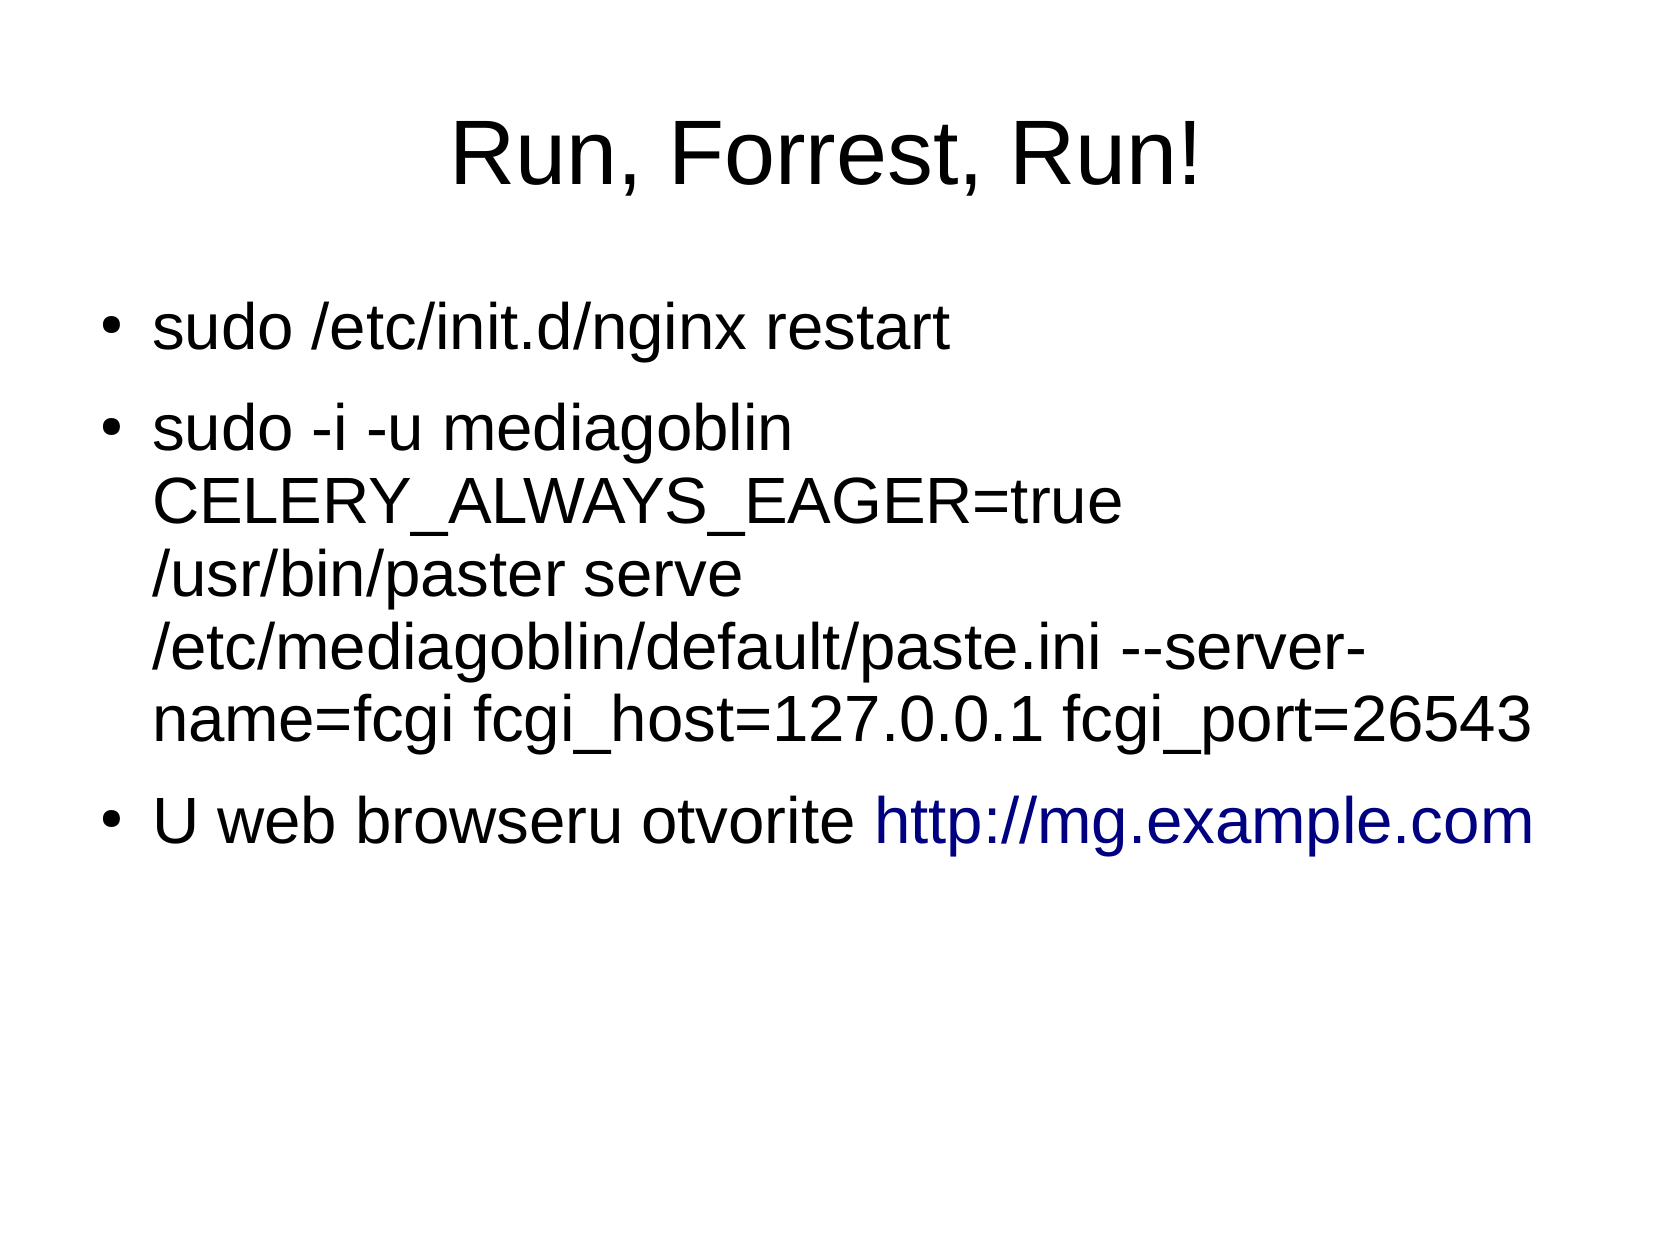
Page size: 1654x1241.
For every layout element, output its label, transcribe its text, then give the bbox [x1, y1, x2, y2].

list sudo /etc/init.d/nginx restart sudo -i -u mediagoblin CELERY_ALWAYS_EAGER=true /usr/bin/paster serve /etc/mediagoblin/default/paste.ini --server-name=fcgi fcgi_host=127.0.0.1 fcgi_port=26543 U web browseru otvorite http://mg.example.com [82, 290, 1538, 1010]
title Run, Forrest, Run! [82, 49, 1571, 257]
